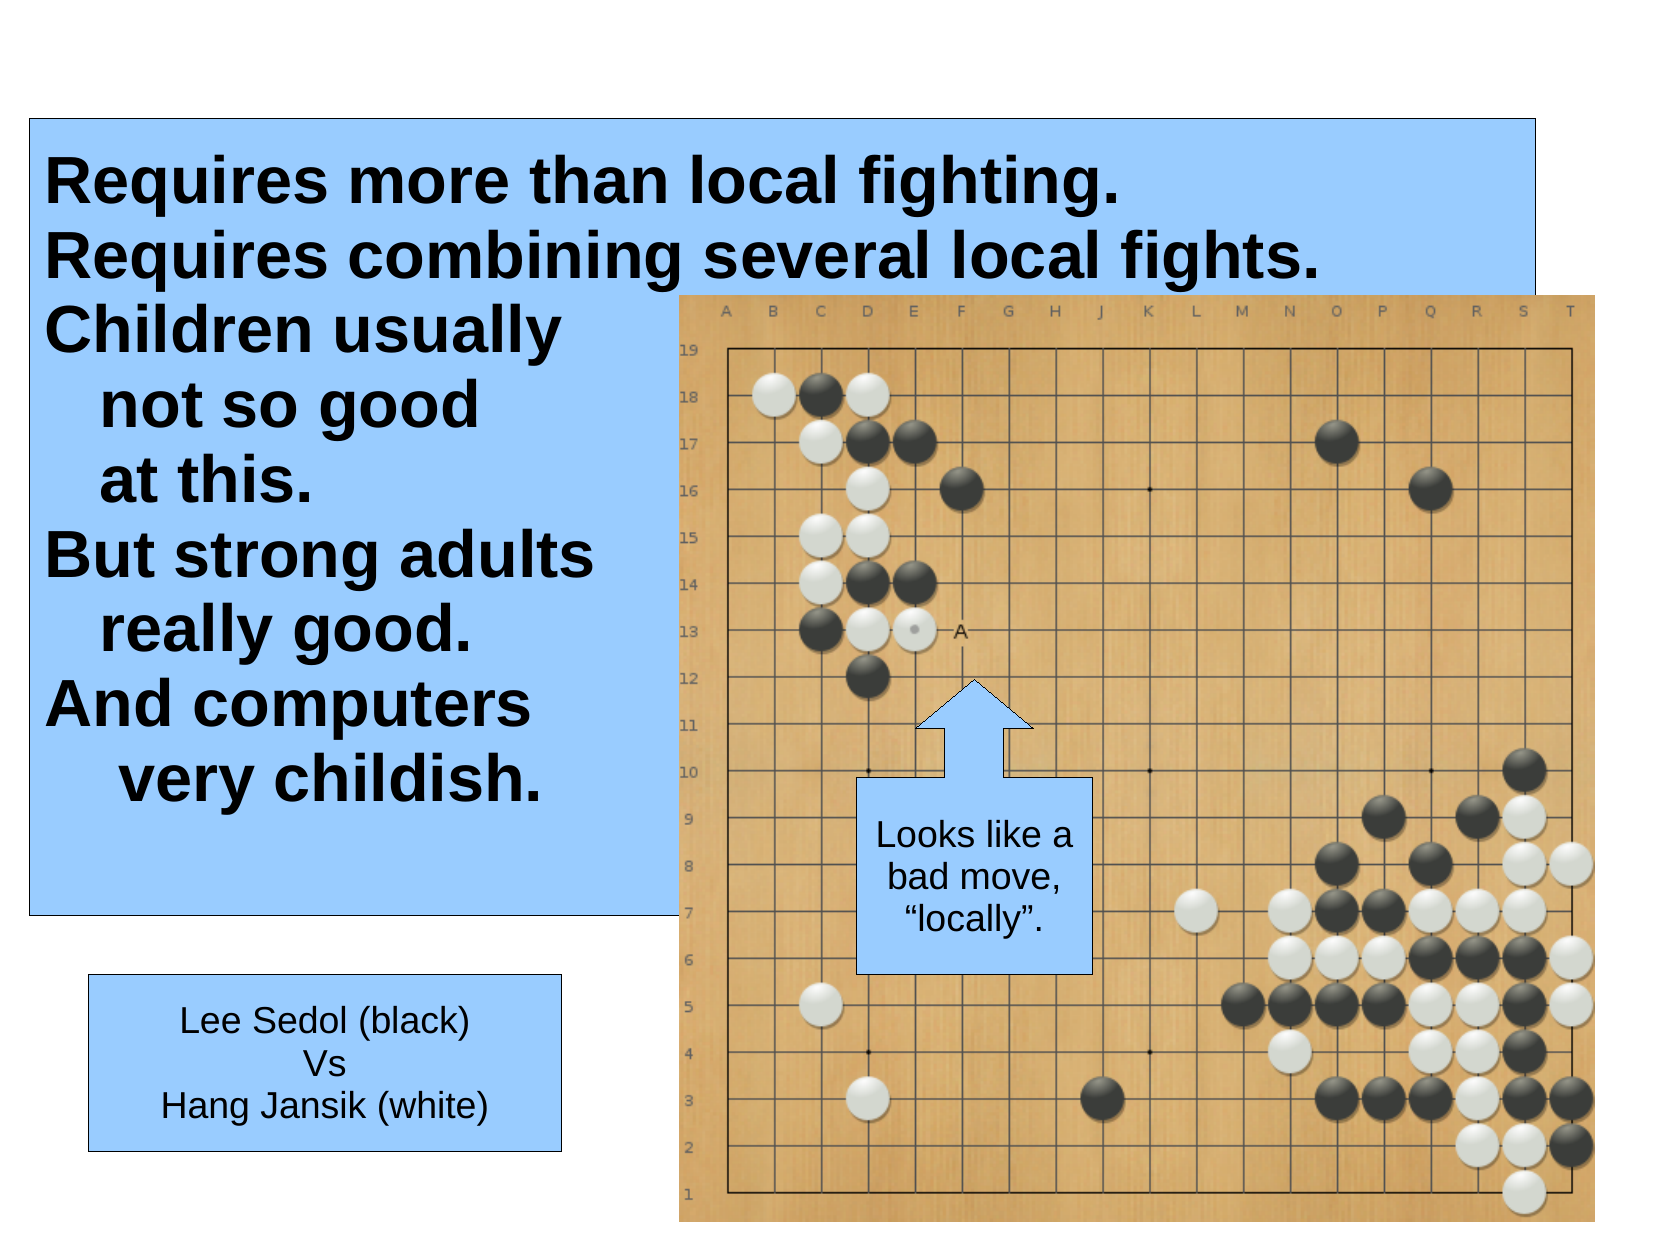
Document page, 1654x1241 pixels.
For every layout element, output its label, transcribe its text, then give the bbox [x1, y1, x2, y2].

text_box Looks like a bad move, “locally”. [856, 679, 1093, 975]
text_box Requires more than local fighting. Requires combining several local fights. Children usually not so good at this. But strong adults really good. And computers very childish. [29, 118, 1536, 916]
picture [679, 295, 1595, 1222]
text_box Lee Sedol (black) Vs Hang Jansik (white) [88, 974, 562, 1152]
